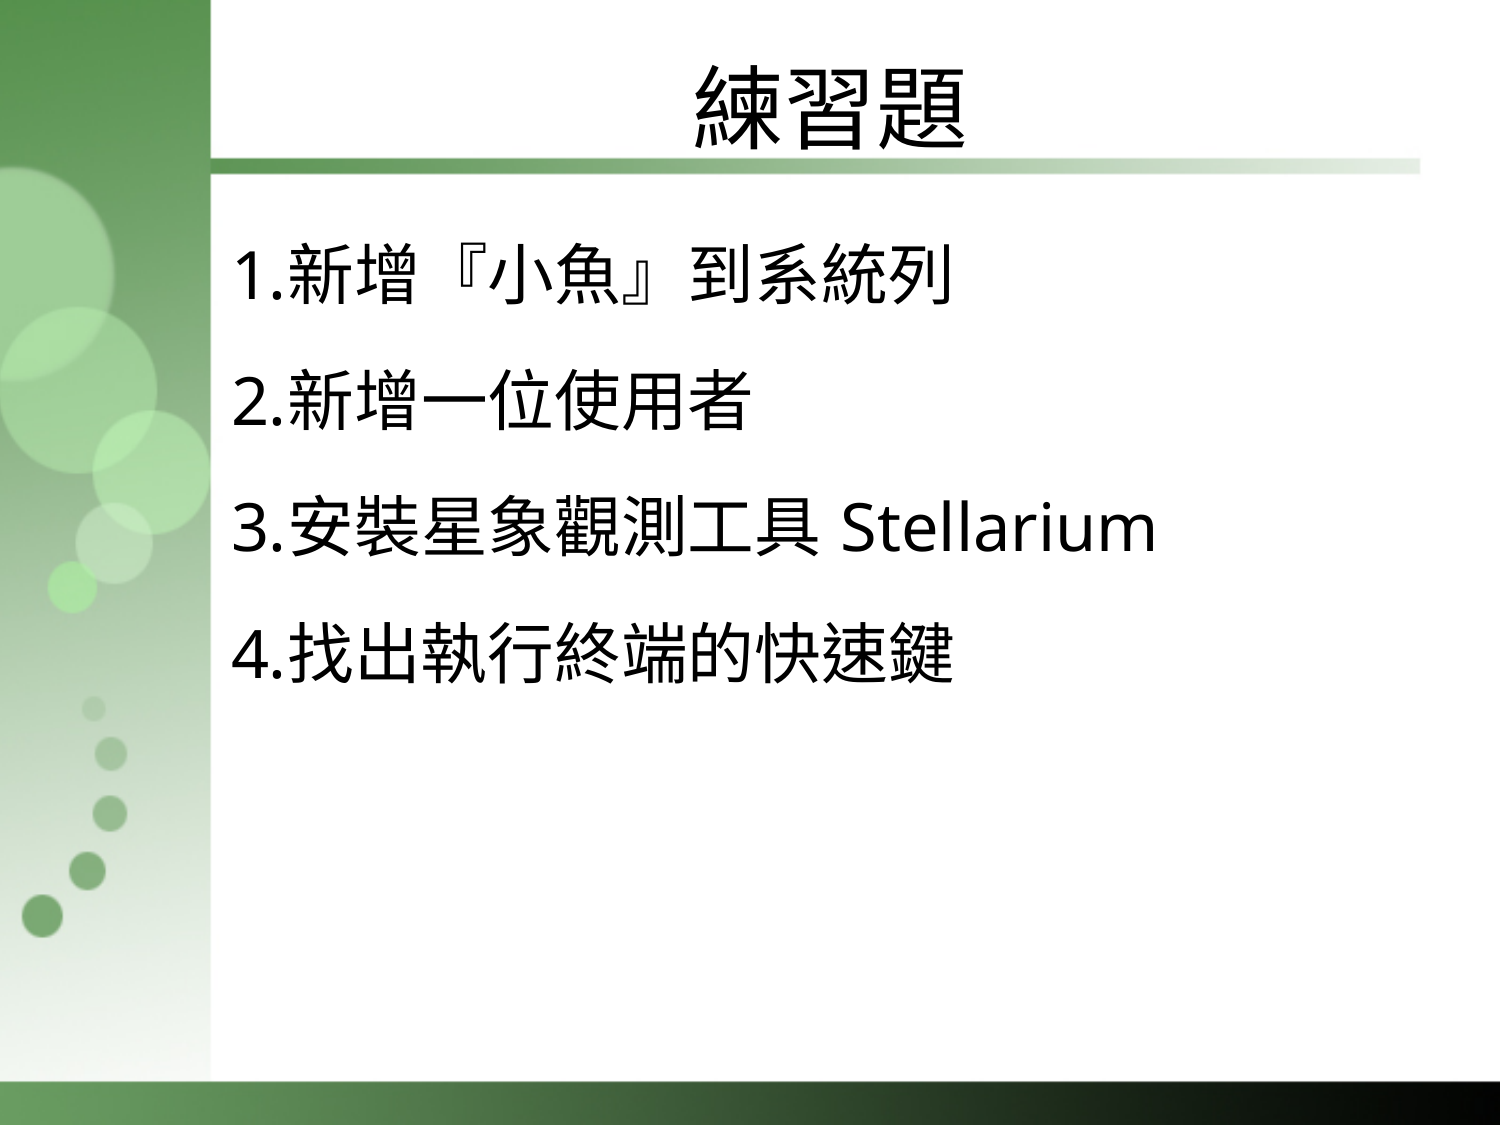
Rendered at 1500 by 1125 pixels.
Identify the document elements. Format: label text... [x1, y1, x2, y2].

picture [0, 0, 1500, 1125]
list 新增『小魚』到系統列 新增一位使用者 安裝星象觀測工具Stellarium 找出執行終端的快速鍵 [214, 221, 1447, 816]
title 練習題 [214, 51, 1447, 154]
